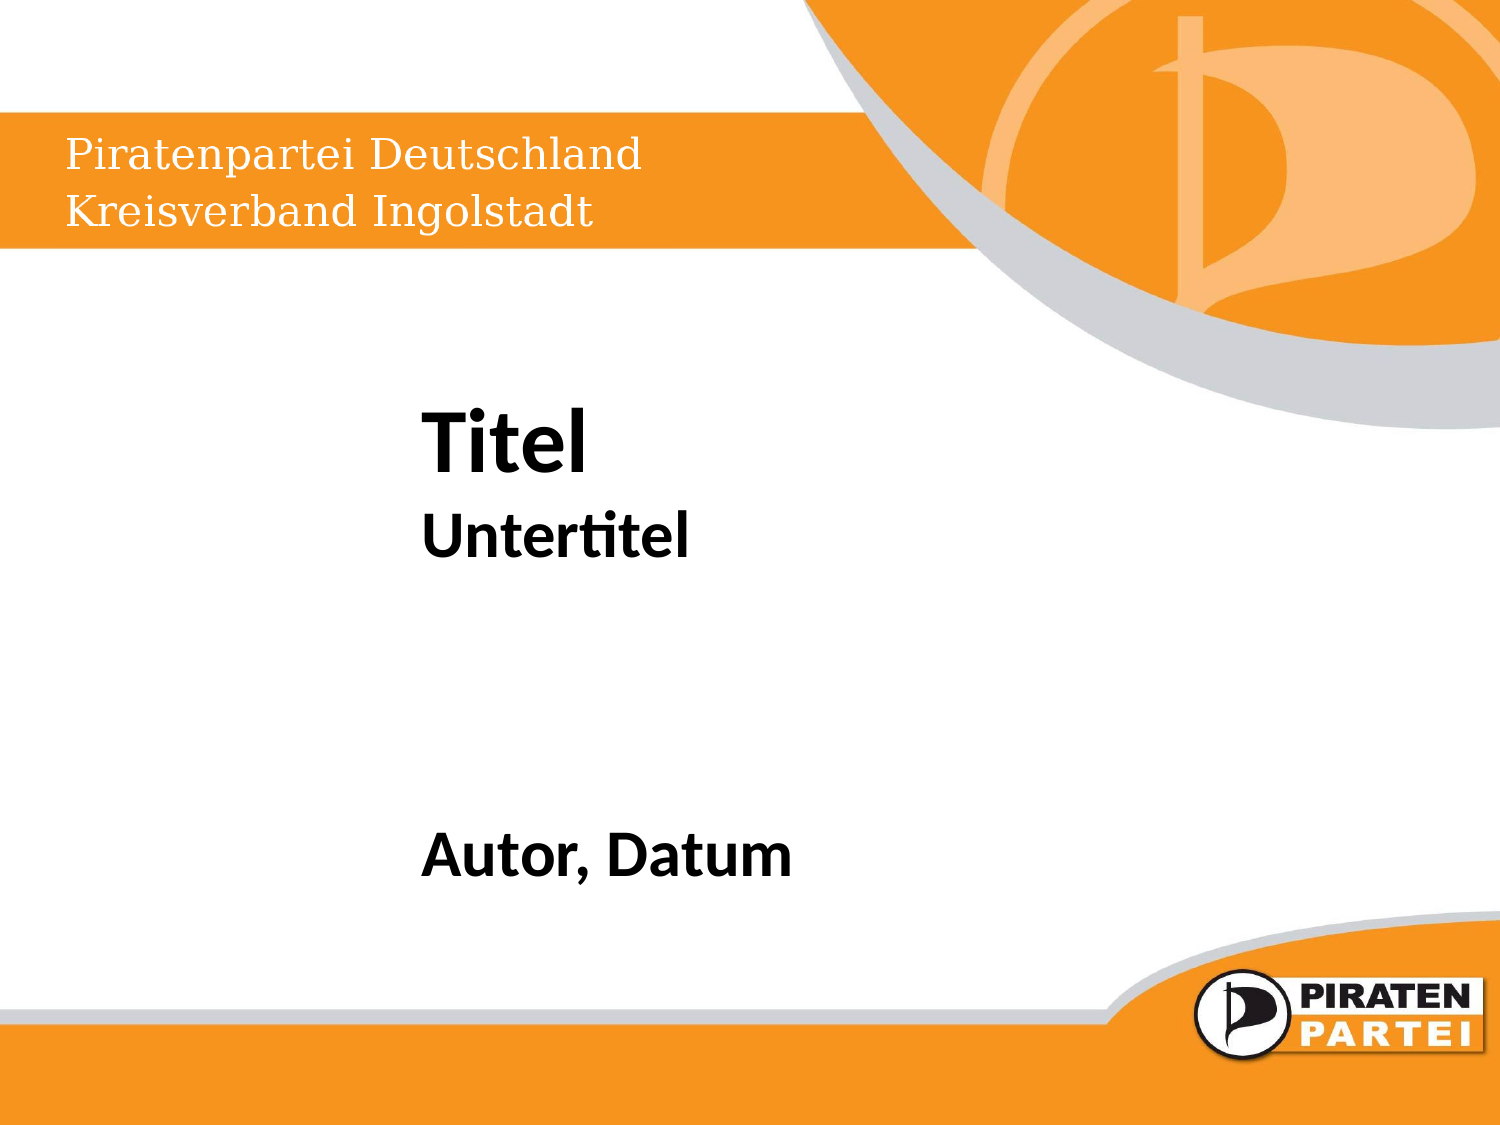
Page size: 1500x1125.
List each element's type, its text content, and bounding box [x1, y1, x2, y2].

picture [0, 0, 1500, 1125]
text_box Titel Untertitel Autor, Datum [406, 372, 810, 898]
